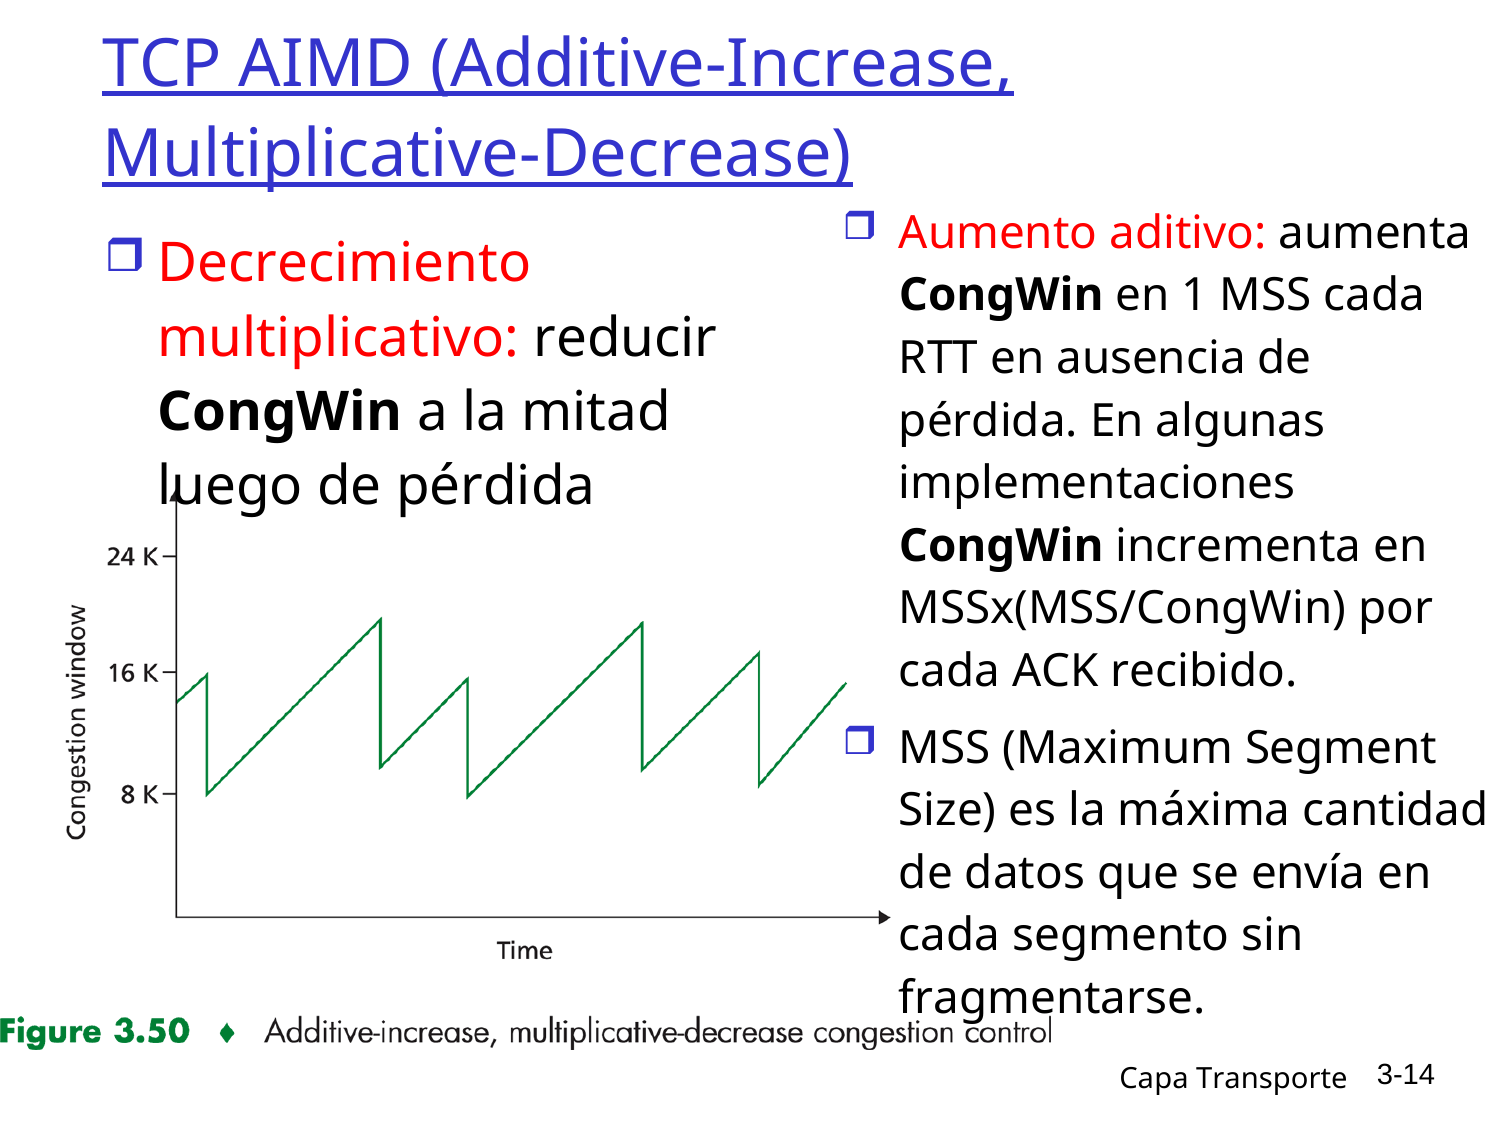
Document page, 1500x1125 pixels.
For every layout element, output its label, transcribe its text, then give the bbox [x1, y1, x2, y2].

title TCP AIMD (Additive-Increase, Multiplicative-Decrease) [87, 15, 1463, 196]
list Decrecimiento multiplicativo: reducir CongWin a la mitad luego de pérdida [104, 222, 782, 523]
list Aumento aditivo: aumenta CongWin en 1 MSS cada RTT en ausencia de pérdida. En algunas implementaciones CongWin incrementa en MSSx(MSS/CongWin) por cada ACK recibido. MSS (Maximum Segment Size) es la máxima cantidad de datos que se envía en cada segmento sin fragmentarse. [842, 199, 1493, 1071]
picture [0, 488, 842, 1051]
